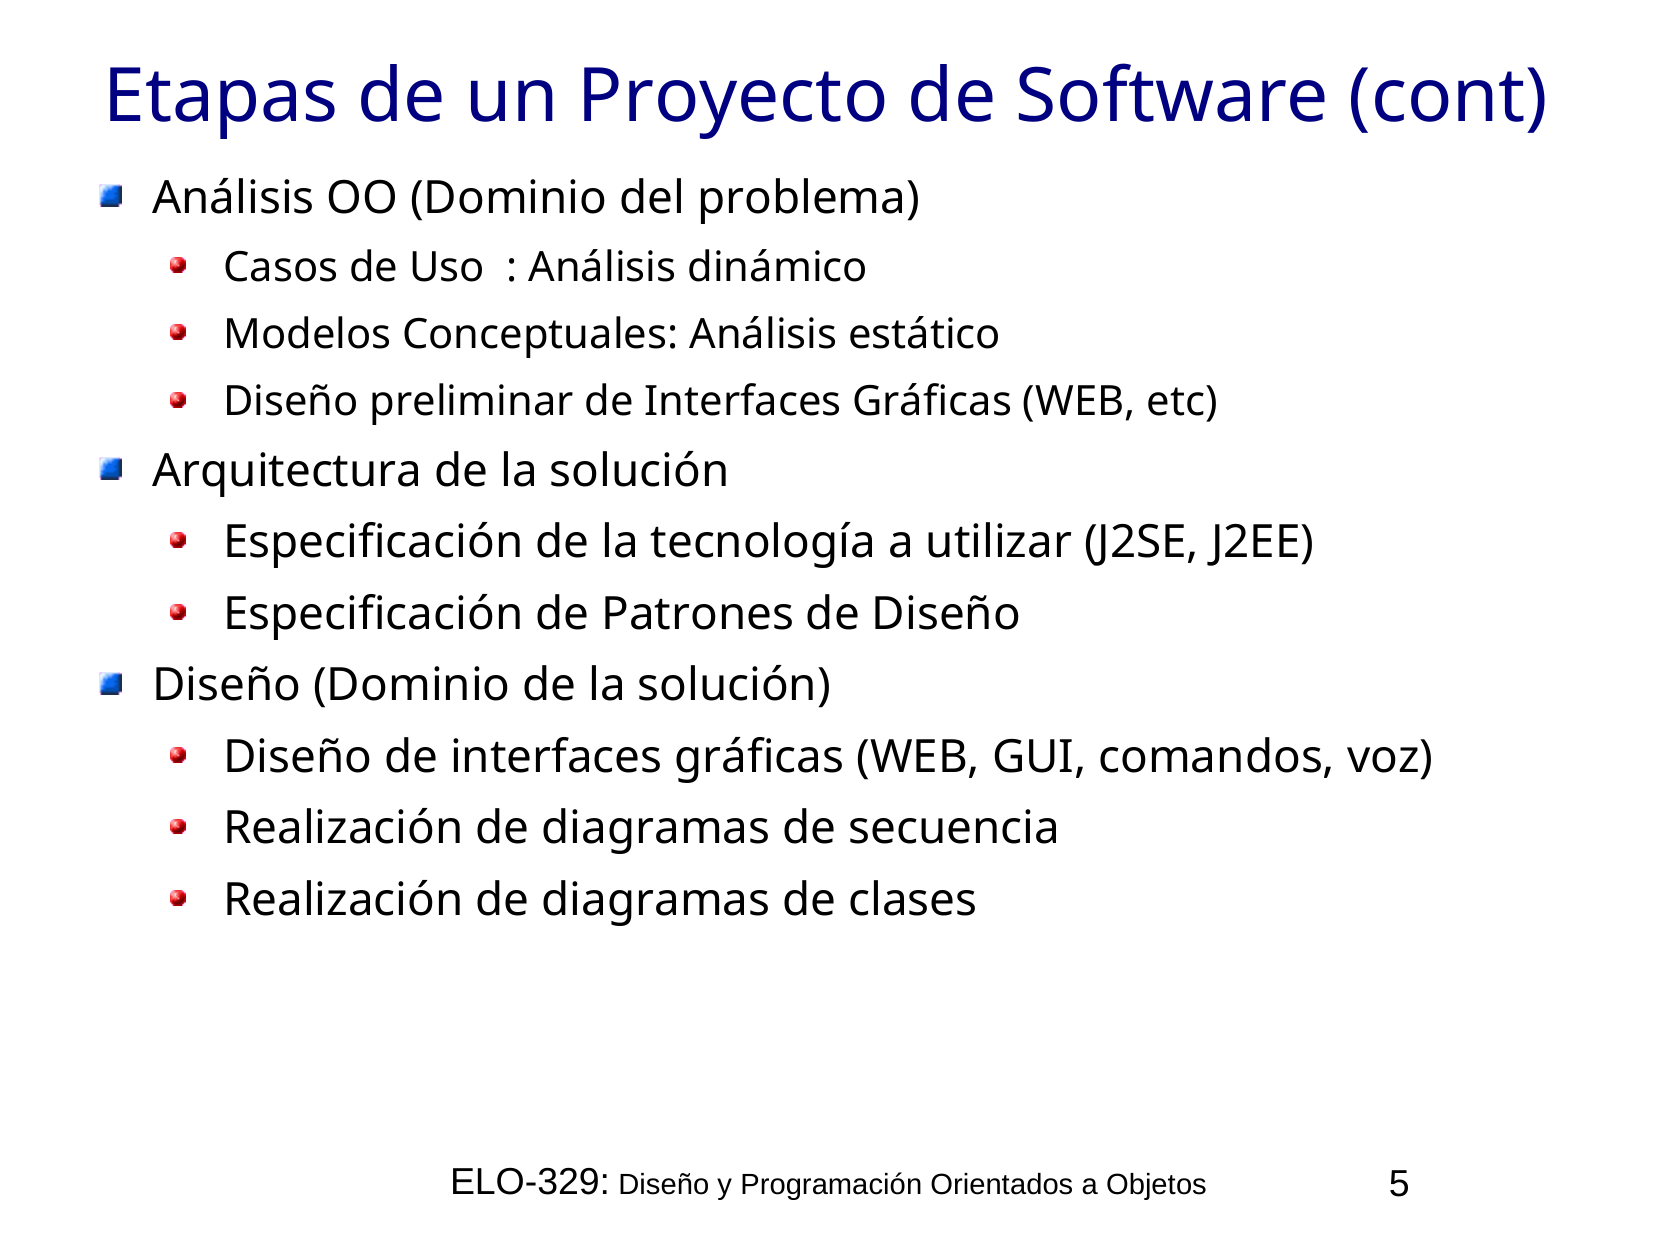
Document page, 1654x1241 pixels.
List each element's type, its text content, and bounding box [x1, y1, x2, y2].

list Análisis OO (Dominio del problema) Casos de Uso : Análisis dinámico Modelos Conceptuales: Análisis estático Diseño preliminar de Interfaces Gráficas (WEB, etc)‏ Arquitectura de la solución Especificación de la tecnología a utilizar (J2SE, J2EE) Especificación de Patrones de Diseño Diseño (Dominio de la solución)‏ Diseño de interfaces gráficas (WEB, GUI, comandos, voz)‏ Realización de diagramas de secuencia Realización de diagramas de clases [82, 169, 1571, 1112]
title Etapas de un Proyecto de Software (cont) [82, 50, 1571, 137]
